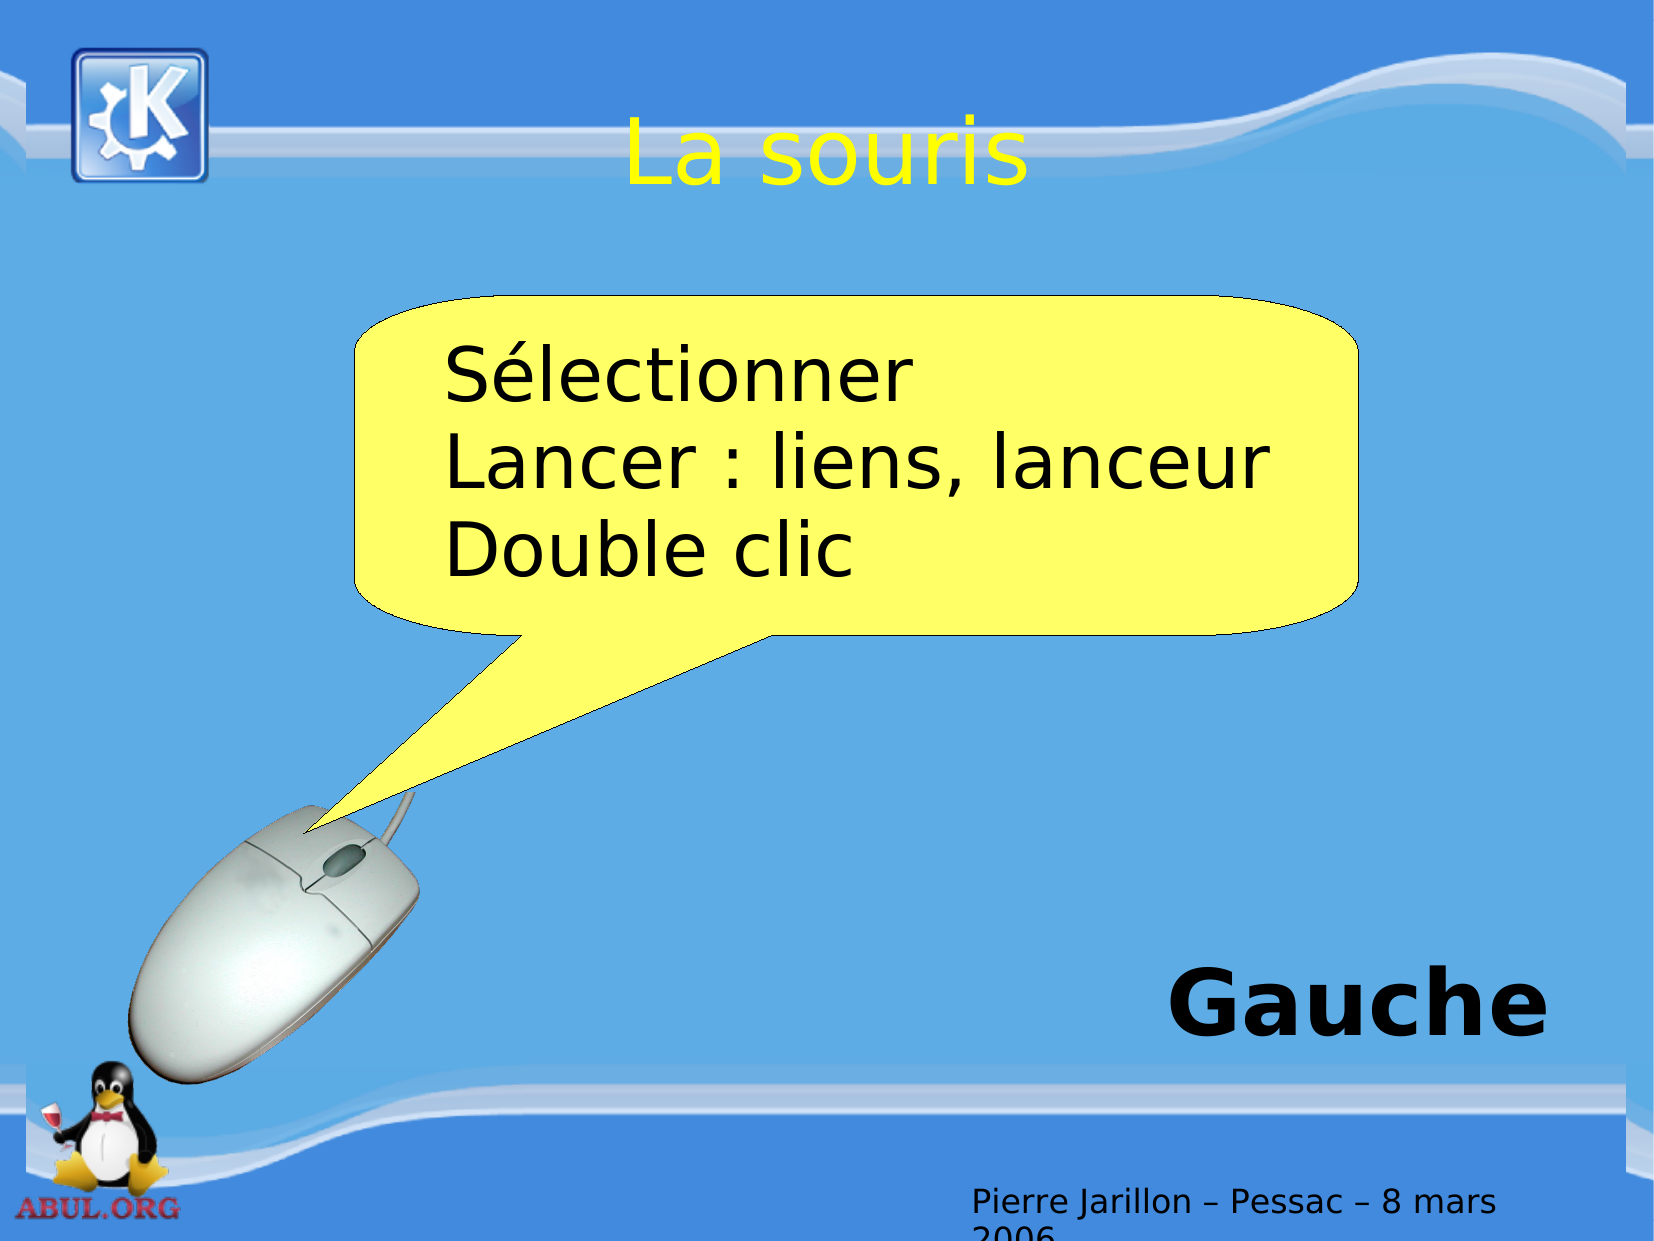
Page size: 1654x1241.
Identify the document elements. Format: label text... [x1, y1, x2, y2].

picture [1019, 1229, 1029, 1241]
text_box Gauche [1151, 942, 1567, 1065]
title La souris [82, 49, 1571, 257]
text_box Sélectionner Lancer : liens, lanceur Double clic [428, 324, 1270, 602]
text_box [303, 295, 1359, 834]
picture [1009, 1229, 1017, 1241]
picture [985, 1229, 996, 1241]
picture [998, 1229, 1008, 1241]
picture [0, 0, 1654, 1241]
picture [1030, 1229, 1040, 1241]
text_box Pierre Jarillon – Pessac – 8 mars 2006 [956, 1175, 1607, 1229]
